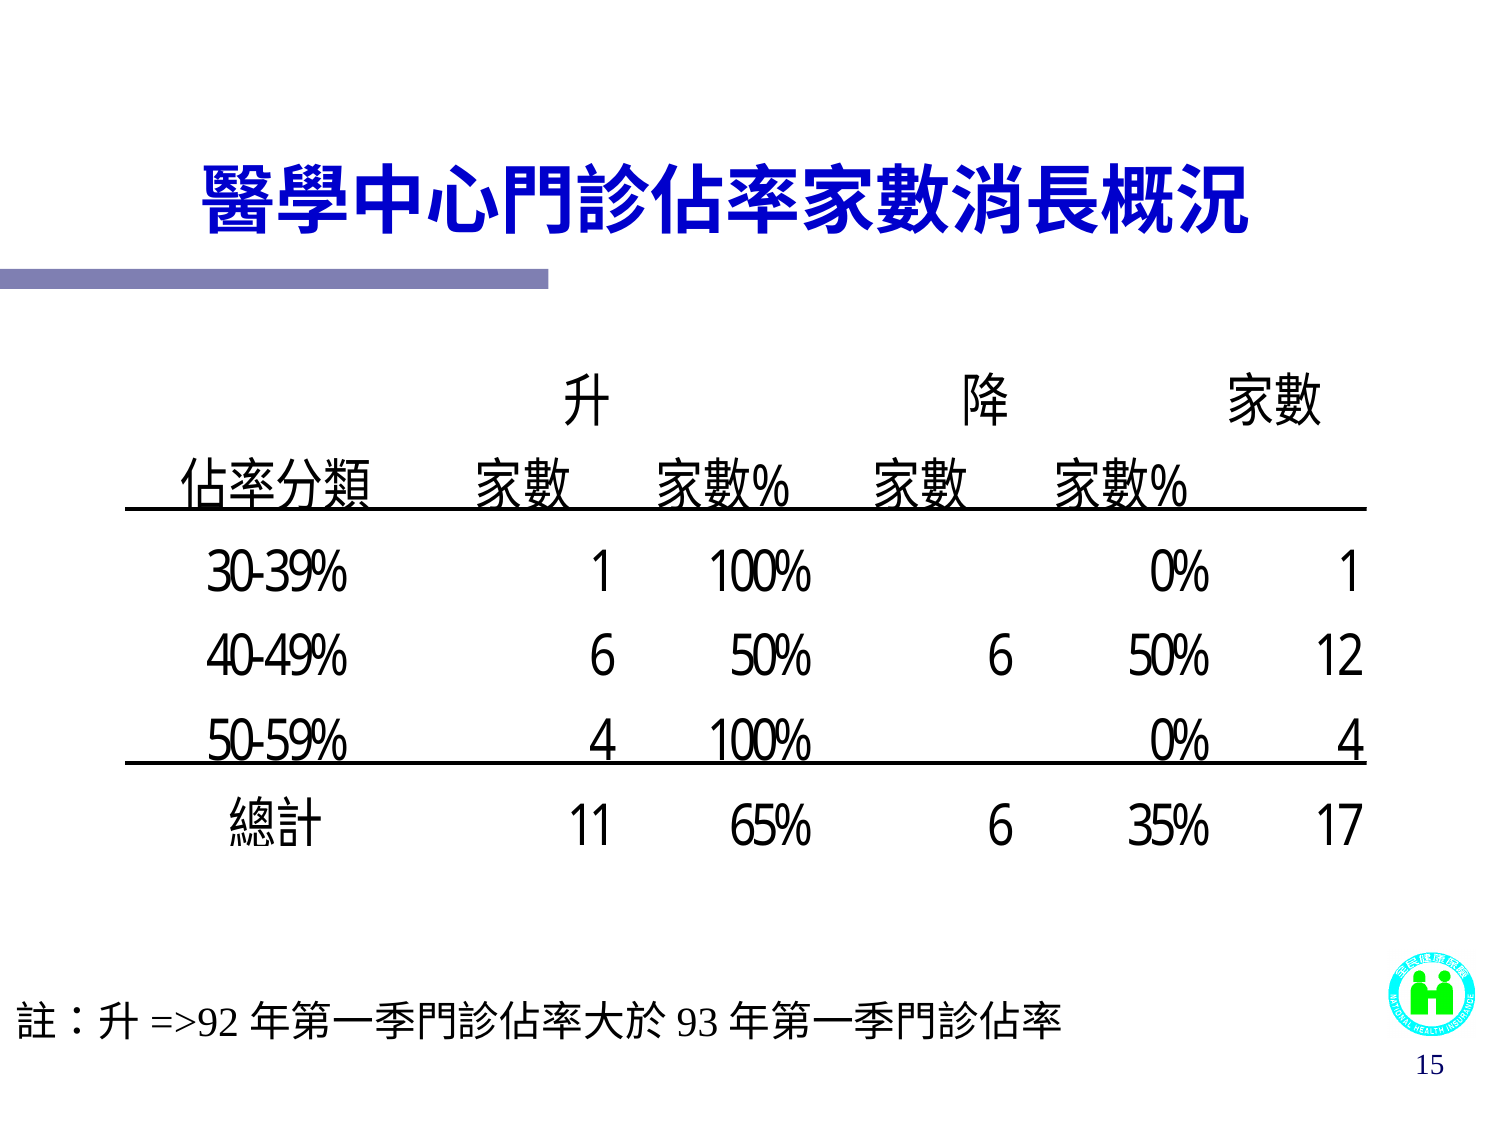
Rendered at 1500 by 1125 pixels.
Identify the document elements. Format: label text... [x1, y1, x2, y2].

chart [125, 337, 1371, 850]
title 醫學中心門診佔率家數消長概況 [87, 62, 1363, 250]
text_box 註：升=>92年第一季門診佔率大於93年第一季門診佔率 [0, 987, 1438, 1053]
text_box [1400, 1037, 1476, 1125]
